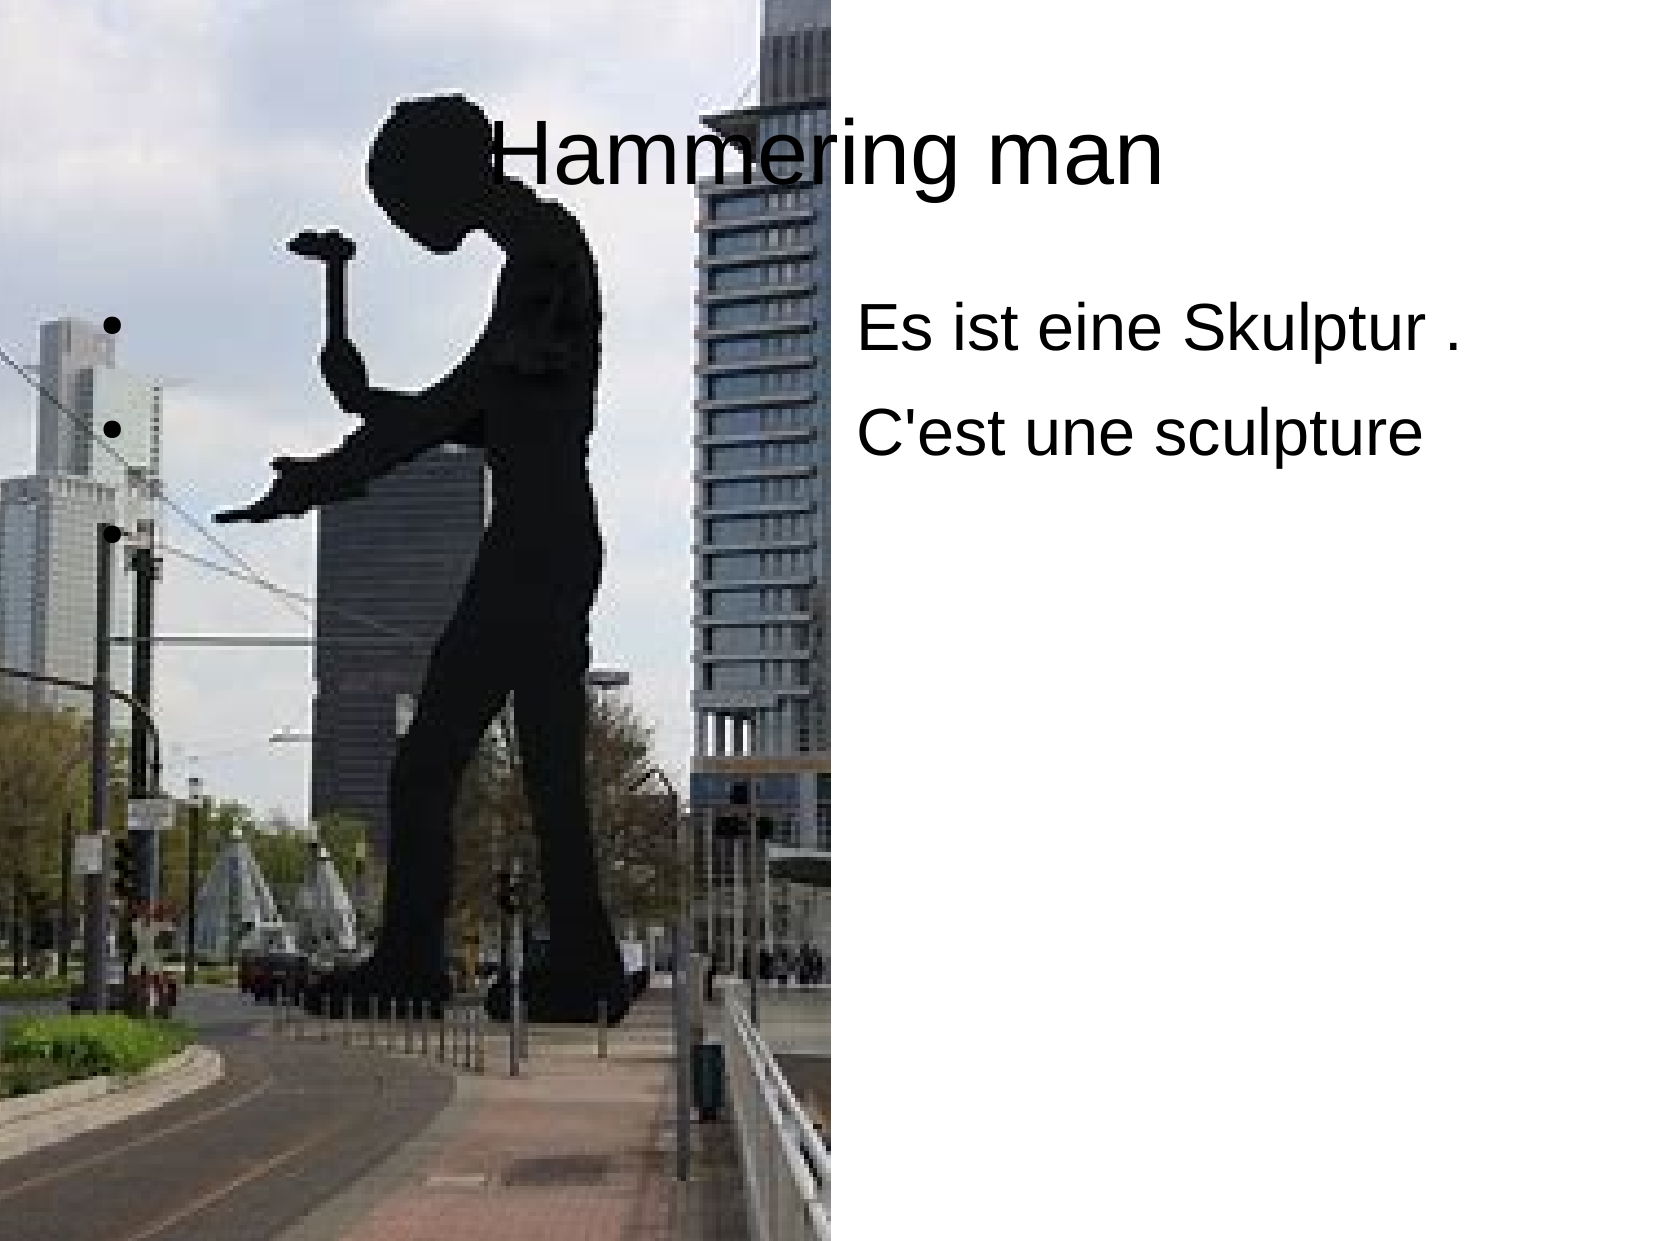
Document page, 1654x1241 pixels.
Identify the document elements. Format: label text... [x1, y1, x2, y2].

list Es ist eine Skulptur . C'est une sculpture [82, 290, 1571, 1010]
title Hammering man [82, 49, 1571, 257]
picture [0, 0, 831, 1241]
